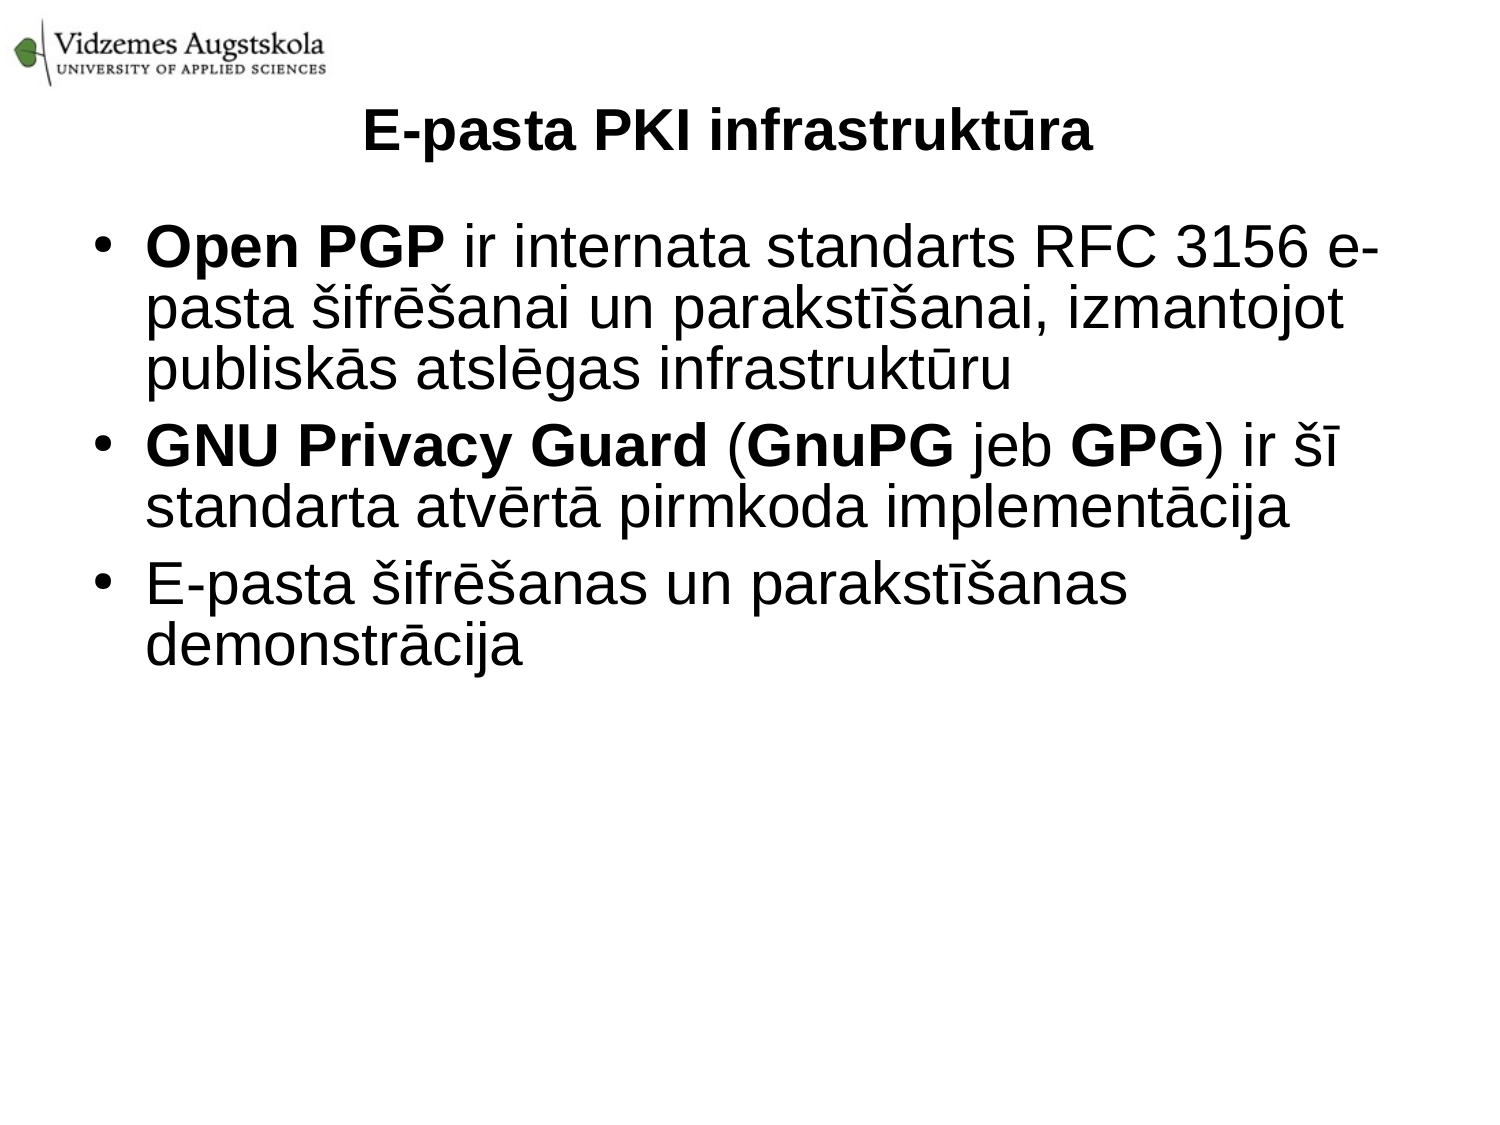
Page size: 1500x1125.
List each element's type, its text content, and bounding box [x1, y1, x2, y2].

title E-pasta PKI infrastruktūra [85, 87, 1372, 177]
picture [5, 2, 334, 102]
list Open PGP ir internata standarts RFC 3156 e-pasta šifrēšanai un parakstīšanai, izmantojot publiskās atslēgas infrastruktūru GNU Privacy Guard (GnuPG jeb GPG) ir šī standarta atvērtā pirmkoda implementācija E-pasta šifrēšanas un parakstīšanas demonstrācija [74, 214, 1424, 1004]
